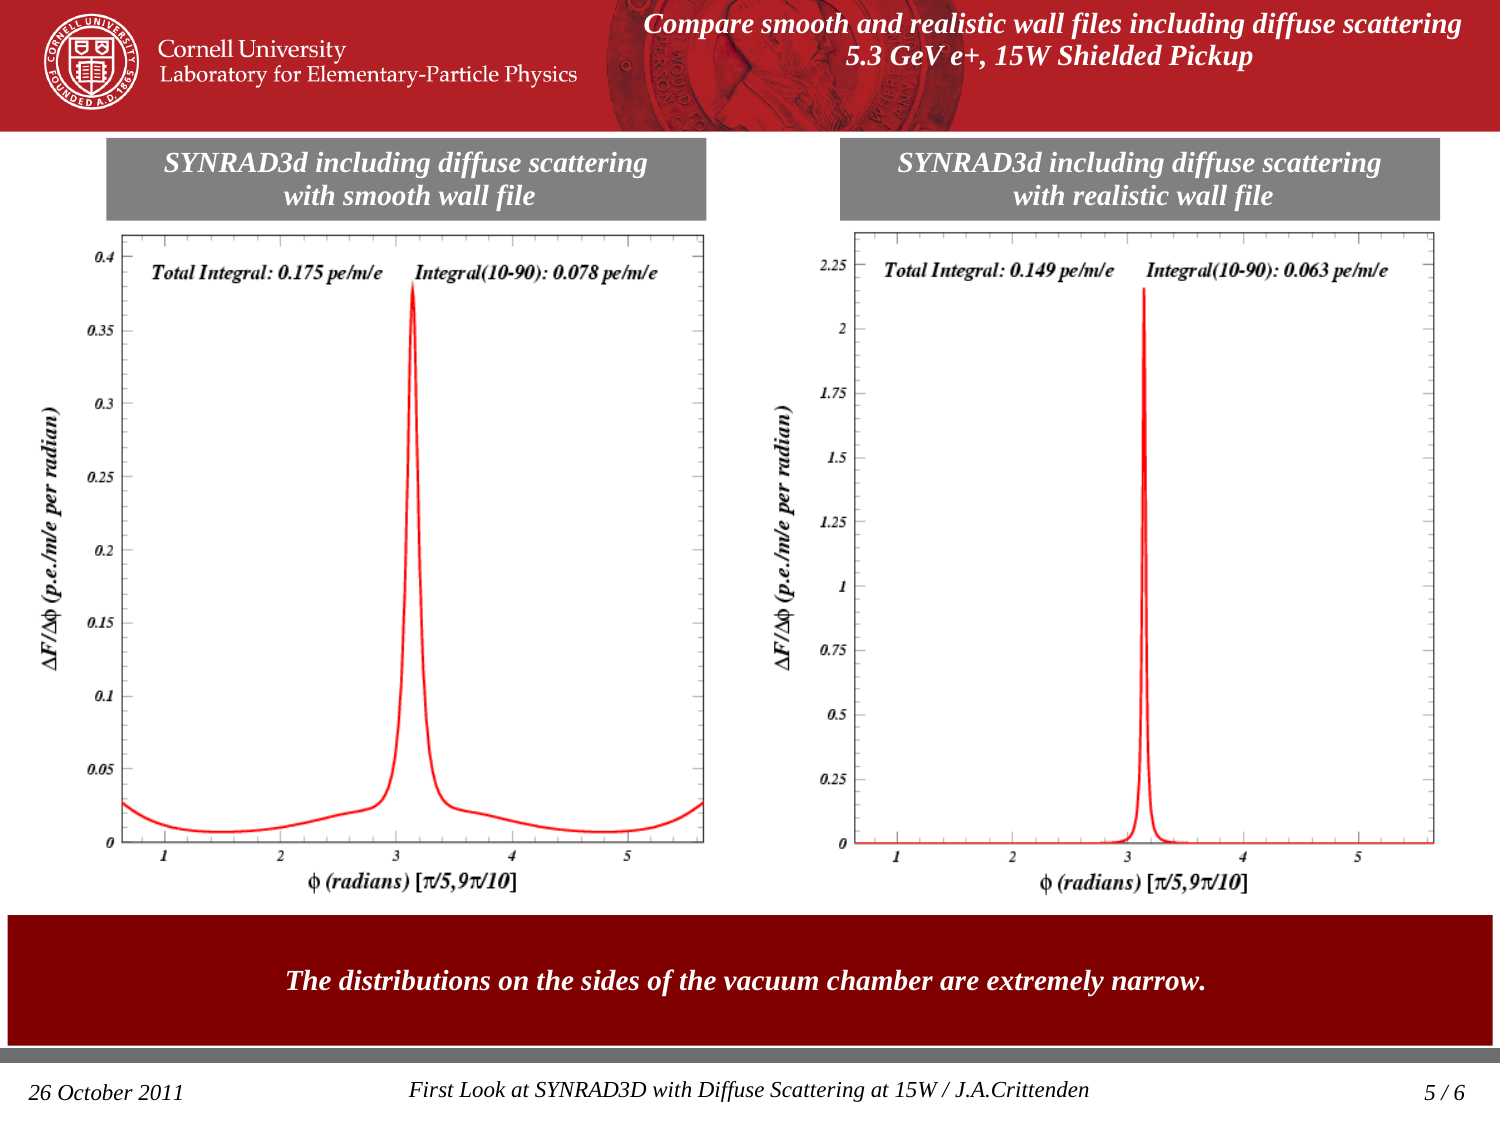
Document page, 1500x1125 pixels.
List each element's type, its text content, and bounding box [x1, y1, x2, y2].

picture [30, 227, 713, 904]
text_box SYNRAD3d including diffuse scattering with smooth wall file [106, 137, 707, 221]
text_box Compare smooth and realistic wall files including diffuse scattering 5.3 GeV e+, 15W Shielded Pickup [600, 0, 1500, 113]
picture [763, 227, 1447, 904]
text_box The distributions on the sides of the vacuum chamber are extremely narrow. [7, 915, 1493, 1046]
text_box SYNRAD3d including diffuse scattering with realistic wall file [840, 137, 1441, 221]
picture [0, 0, 1500, 132]
